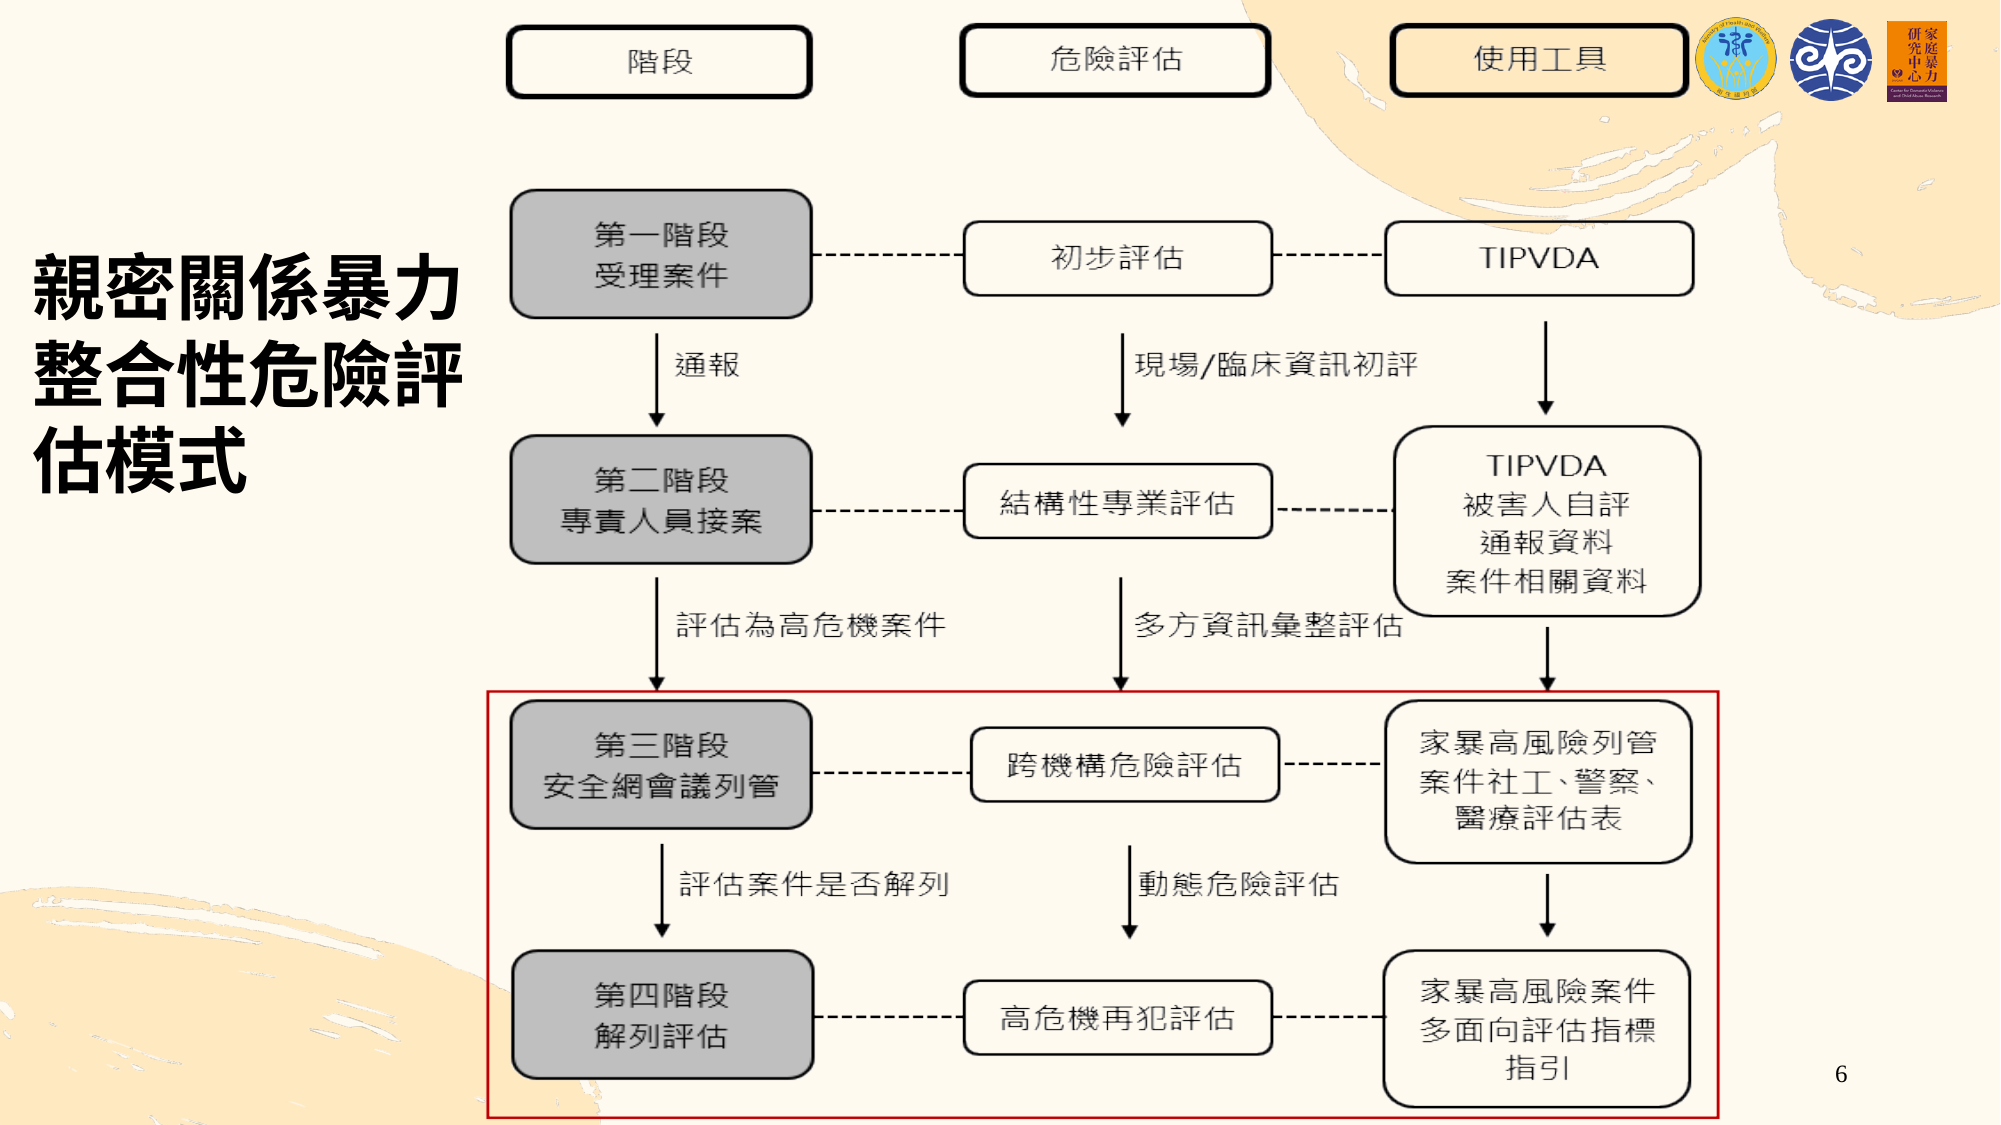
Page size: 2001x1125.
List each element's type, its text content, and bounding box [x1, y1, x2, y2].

picture [0, 0, 2001, 1125]
text_box 親密關係暴力整合性危險評估模式 [17, 235, 474, 510]
